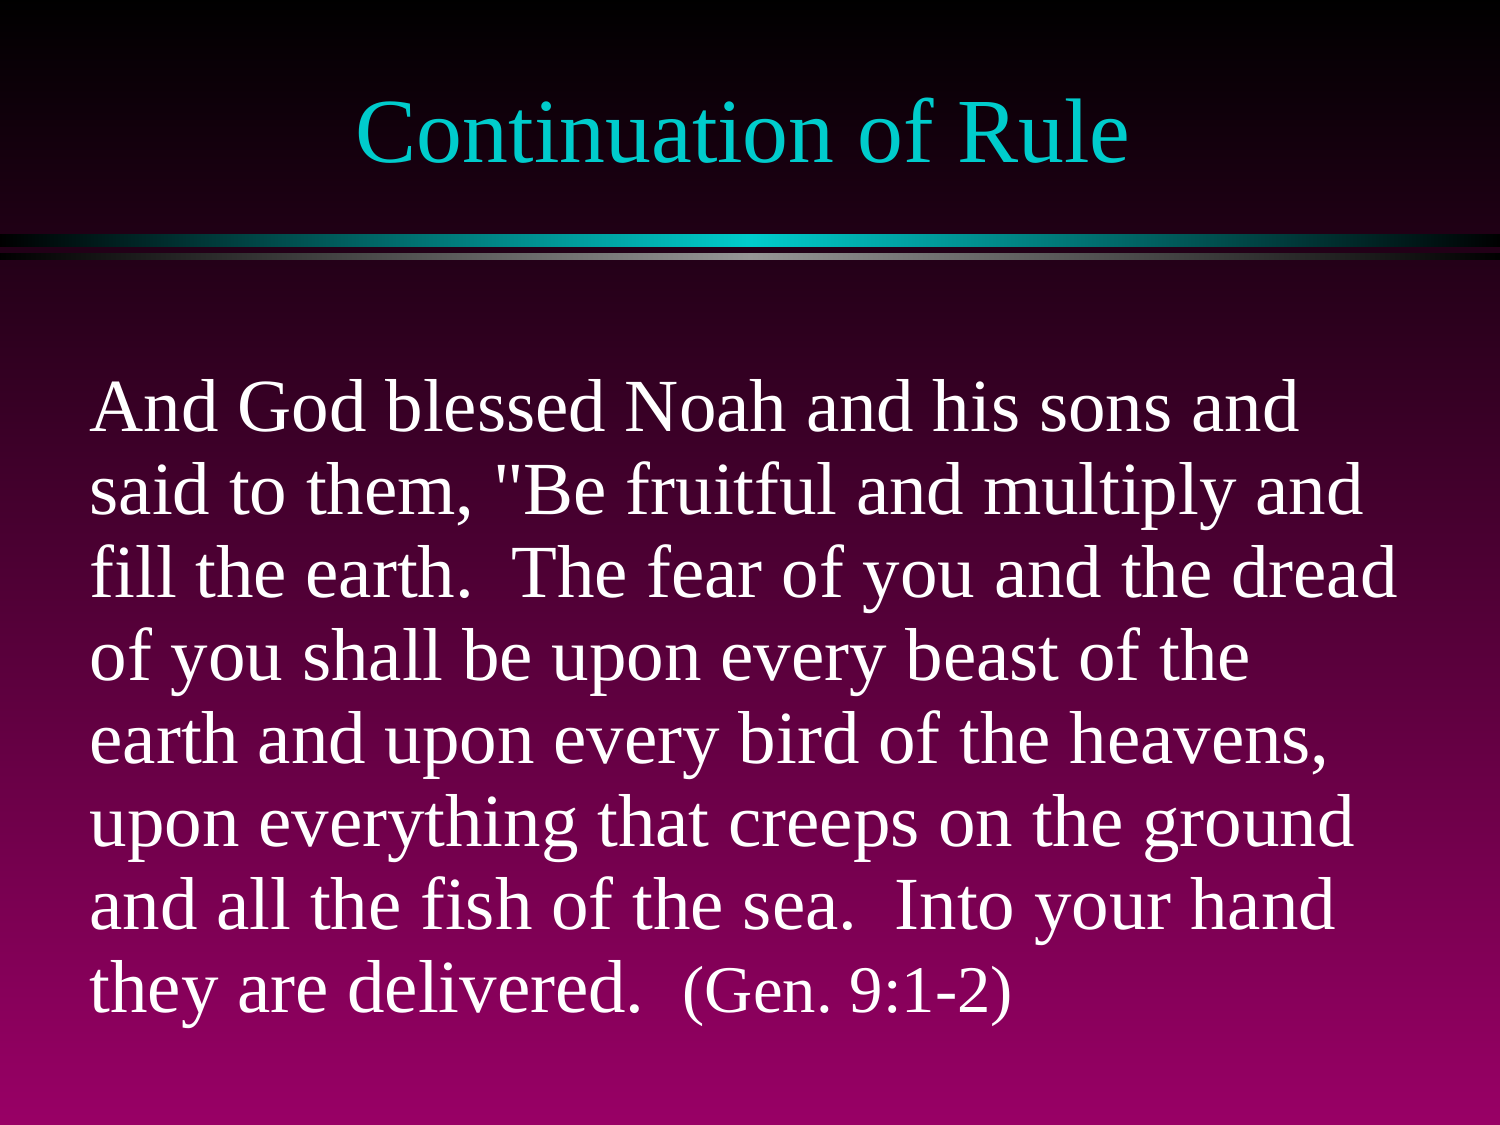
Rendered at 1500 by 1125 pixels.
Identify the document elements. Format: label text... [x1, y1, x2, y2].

title Continuation of Rule [99, 44, 1388, 218]
text_box And God blessed Noah and his sons and said to them, "Be fruitful and multiply and fill the earth. The fear of you and the dread of you shall be upon every beast of the earth and upon every bird of the heavens, upon everything that creeps on the ground and all the fish of the sea. Into your hand they are delivered. (Gen. 9:1-2) [75, 357, 1426, 1036]
